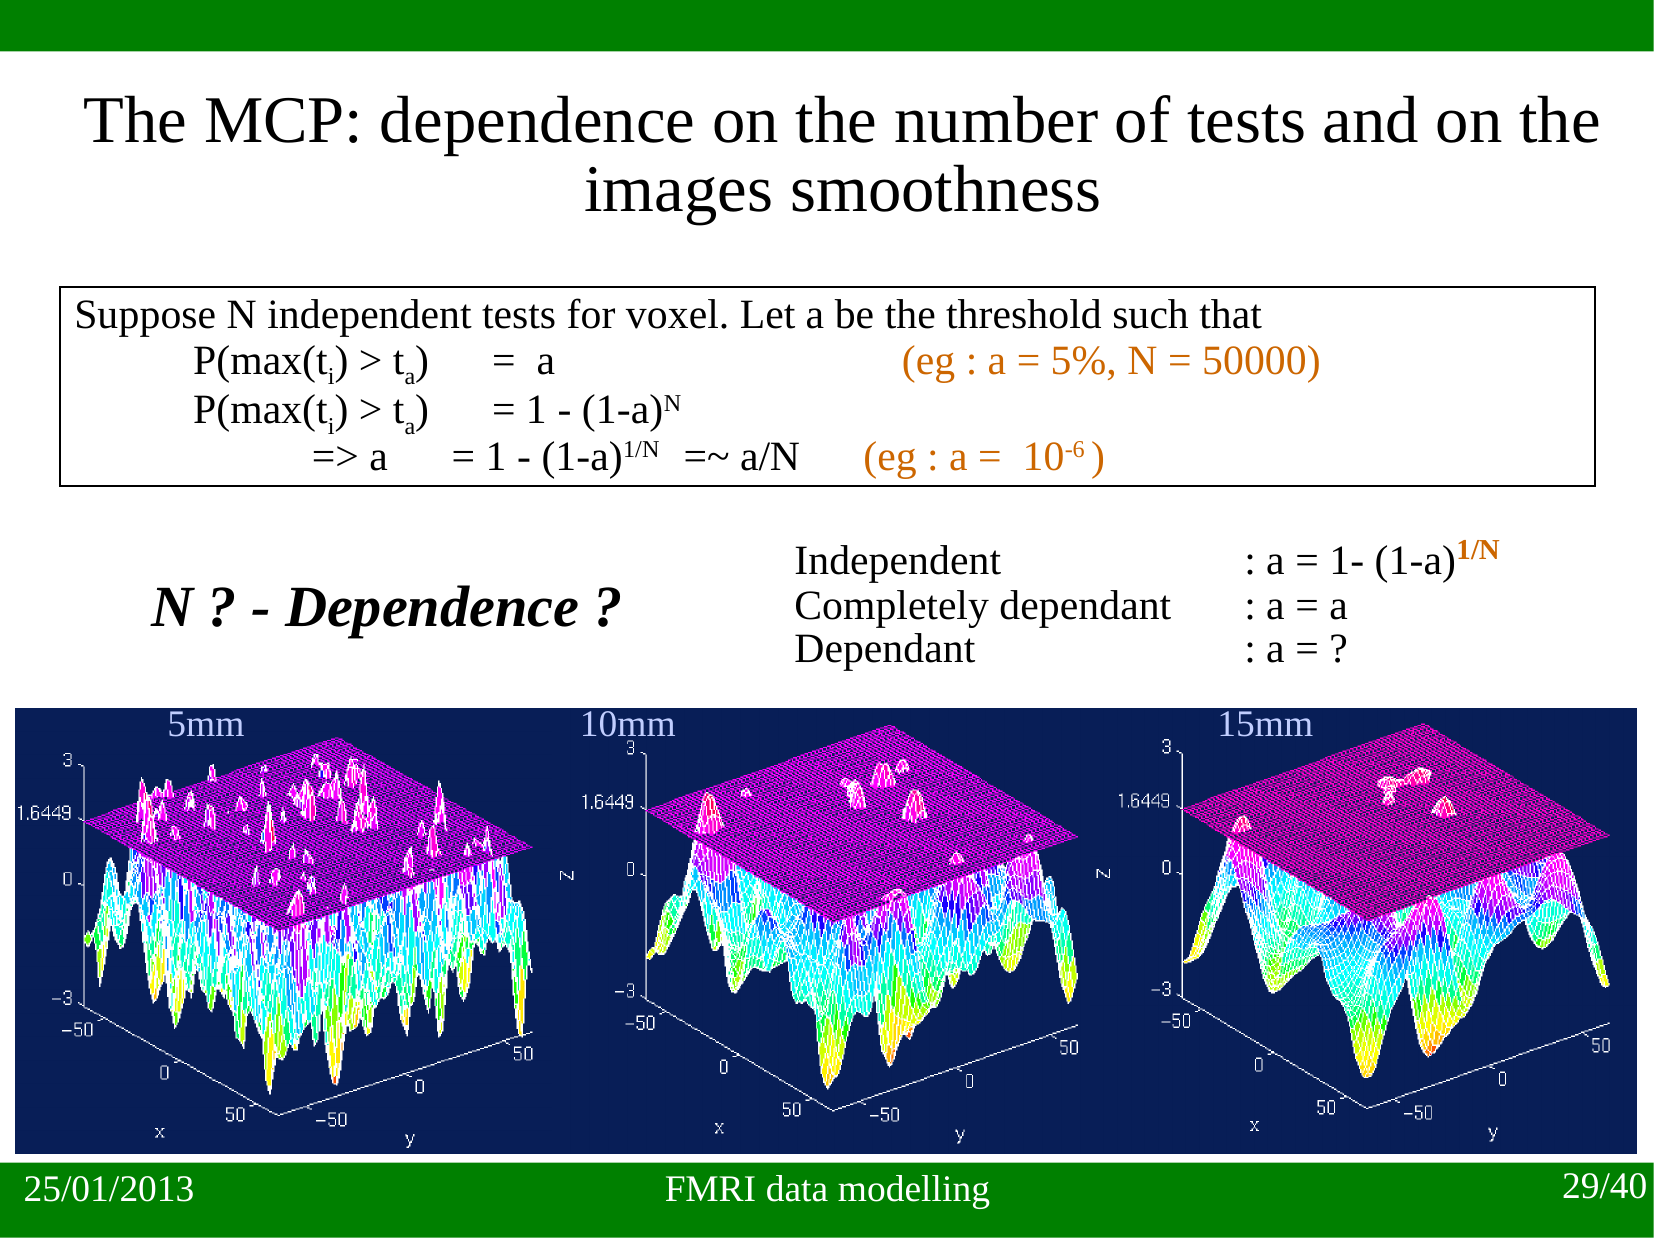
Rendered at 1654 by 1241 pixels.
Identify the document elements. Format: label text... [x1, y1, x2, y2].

text_box Independent : a = 1- (1-a)1/N Completely dependant : a = a Dependant : a = ? [779, 525, 1589, 679]
text_box The MCP: dependence on the number of tests and on the images smoothness [74, 53, 1613, 260]
text_box 5mm [152, 698, 260, 752]
text_box Suppose N independent tests for voxel. Let a be the threshold such that P(max(ti) > ta) = a (eg : a = 5%, N = 50000) P(max(ti) > ta) = 1 - (1-a)N => a = 1 - (1-a)1/N =~ a/N (eg : a = 10-6 ) [59, 286, 1595, 487]
text_box 15mm [1202, 698, 1329, 752]
text_box N ? - Dependence ? [136, 571, 639, 647]
picture [15, 708, 1641, 1159]
text_box 10mm [565, 698, 692, 752]
